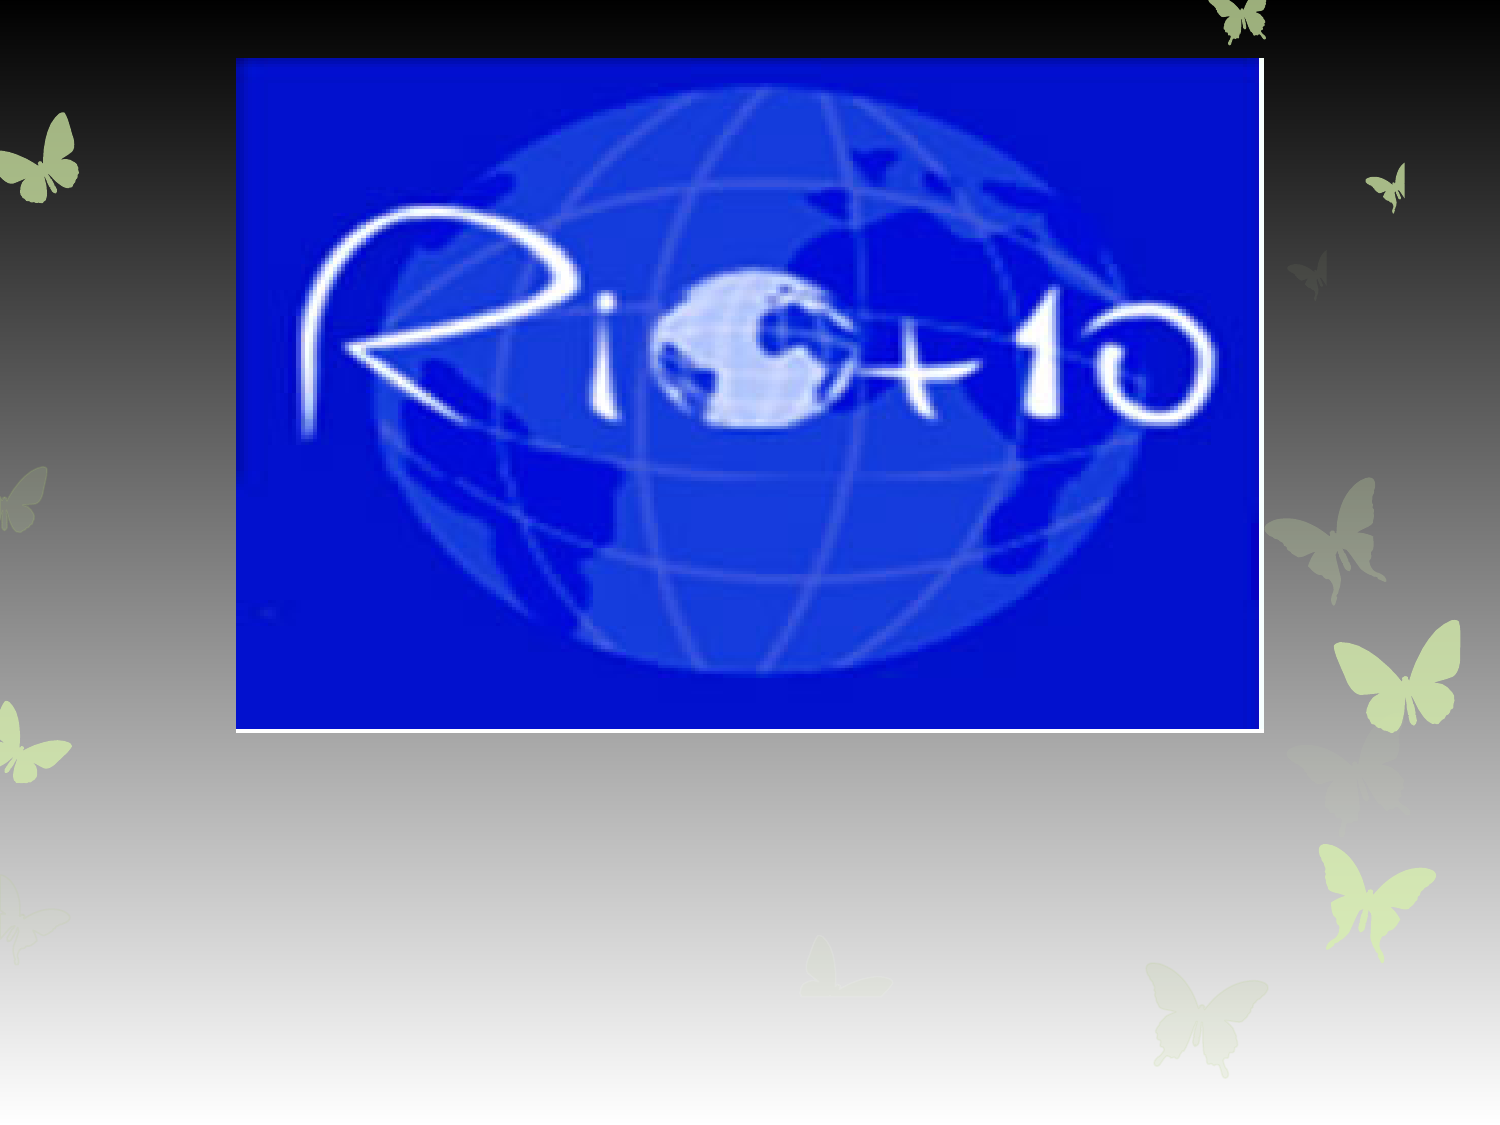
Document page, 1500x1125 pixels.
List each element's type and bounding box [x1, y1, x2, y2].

picture [236, 58, 1264, 733]
